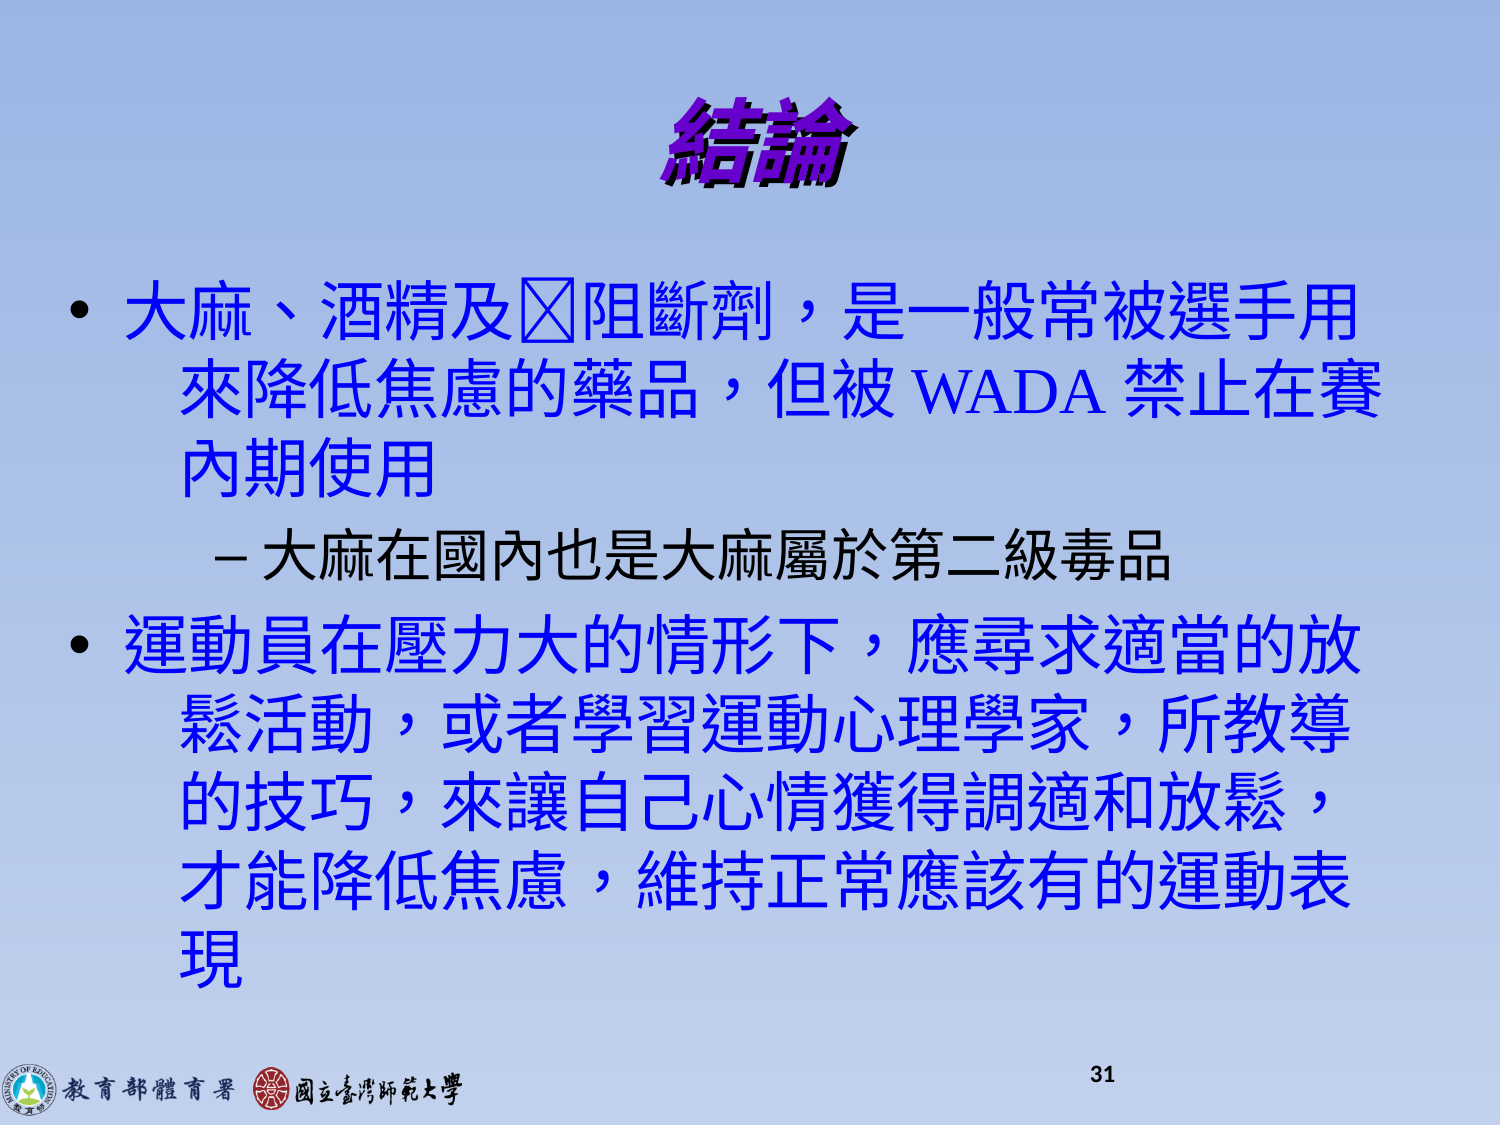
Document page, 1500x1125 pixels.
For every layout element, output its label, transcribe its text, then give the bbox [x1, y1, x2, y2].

title 結論 [75, 45, 1426, 233]
list 大麻、酒精及阻斷劑，是一般常被選手用來降低焦慮的藥品，但被WADA禁止在賽內期使用 大麻在國內也是大麻屬於第二級毒品 運動員在壓力大的情形下，應尋求適當的放鬆活動，或者學習運動心理學家，所教導的技巧，來讓自己心情獲得調適和放鬆，才能降低焦慮，維持正常應該有的運動表現 [53, 262, 1426, 1005]
text_box [1074, 1042, 1426, 1103]
